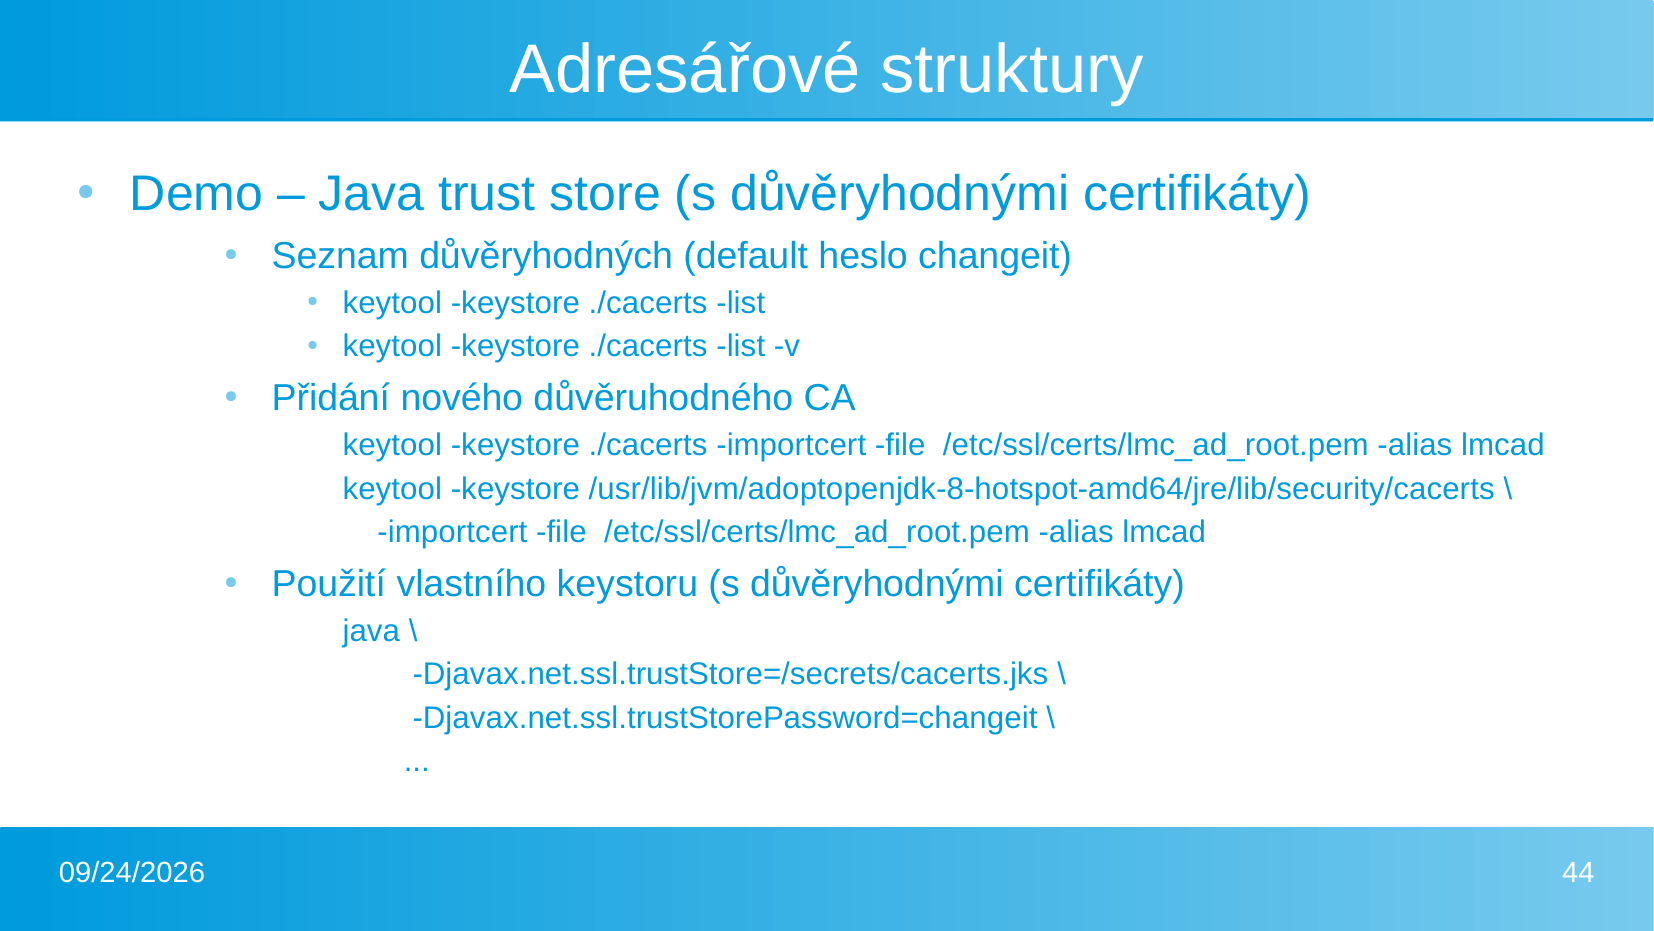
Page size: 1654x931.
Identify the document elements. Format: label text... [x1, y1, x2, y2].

list Demo – Java trust store (s důvěryhodnými certifikáty) Seznam důvěryhodných (default heslo changeit) keytool -keystore ./cacerts -list keytool -keystore ./cacerts -list -v Přidání nového důvěruhodného CA keytool -keystore ./cacerts -importcert -file /etc/ssl/certs/lmc_ad_root.pem -alias lmcad keytool -keystore /usr/lib/jvm/adoptopenjdk-8-hotspot-amd64/jre/lib/security/cacerts \ -importcert -file /etc/ssl/certs/lmc_ad_root.pem -alias lmcad Použití vlastního keystoru (s důvěryhodnými certifikáty) java \ -Djavax.net.ssl.trustStore=/secrets/cacerts.jks \ -Djavax.net.ssl.trustStorePassword=changeit \ ... [59, 165, 1595, 756]
title Adresářové struktury [59, 29, 1595, 108]
